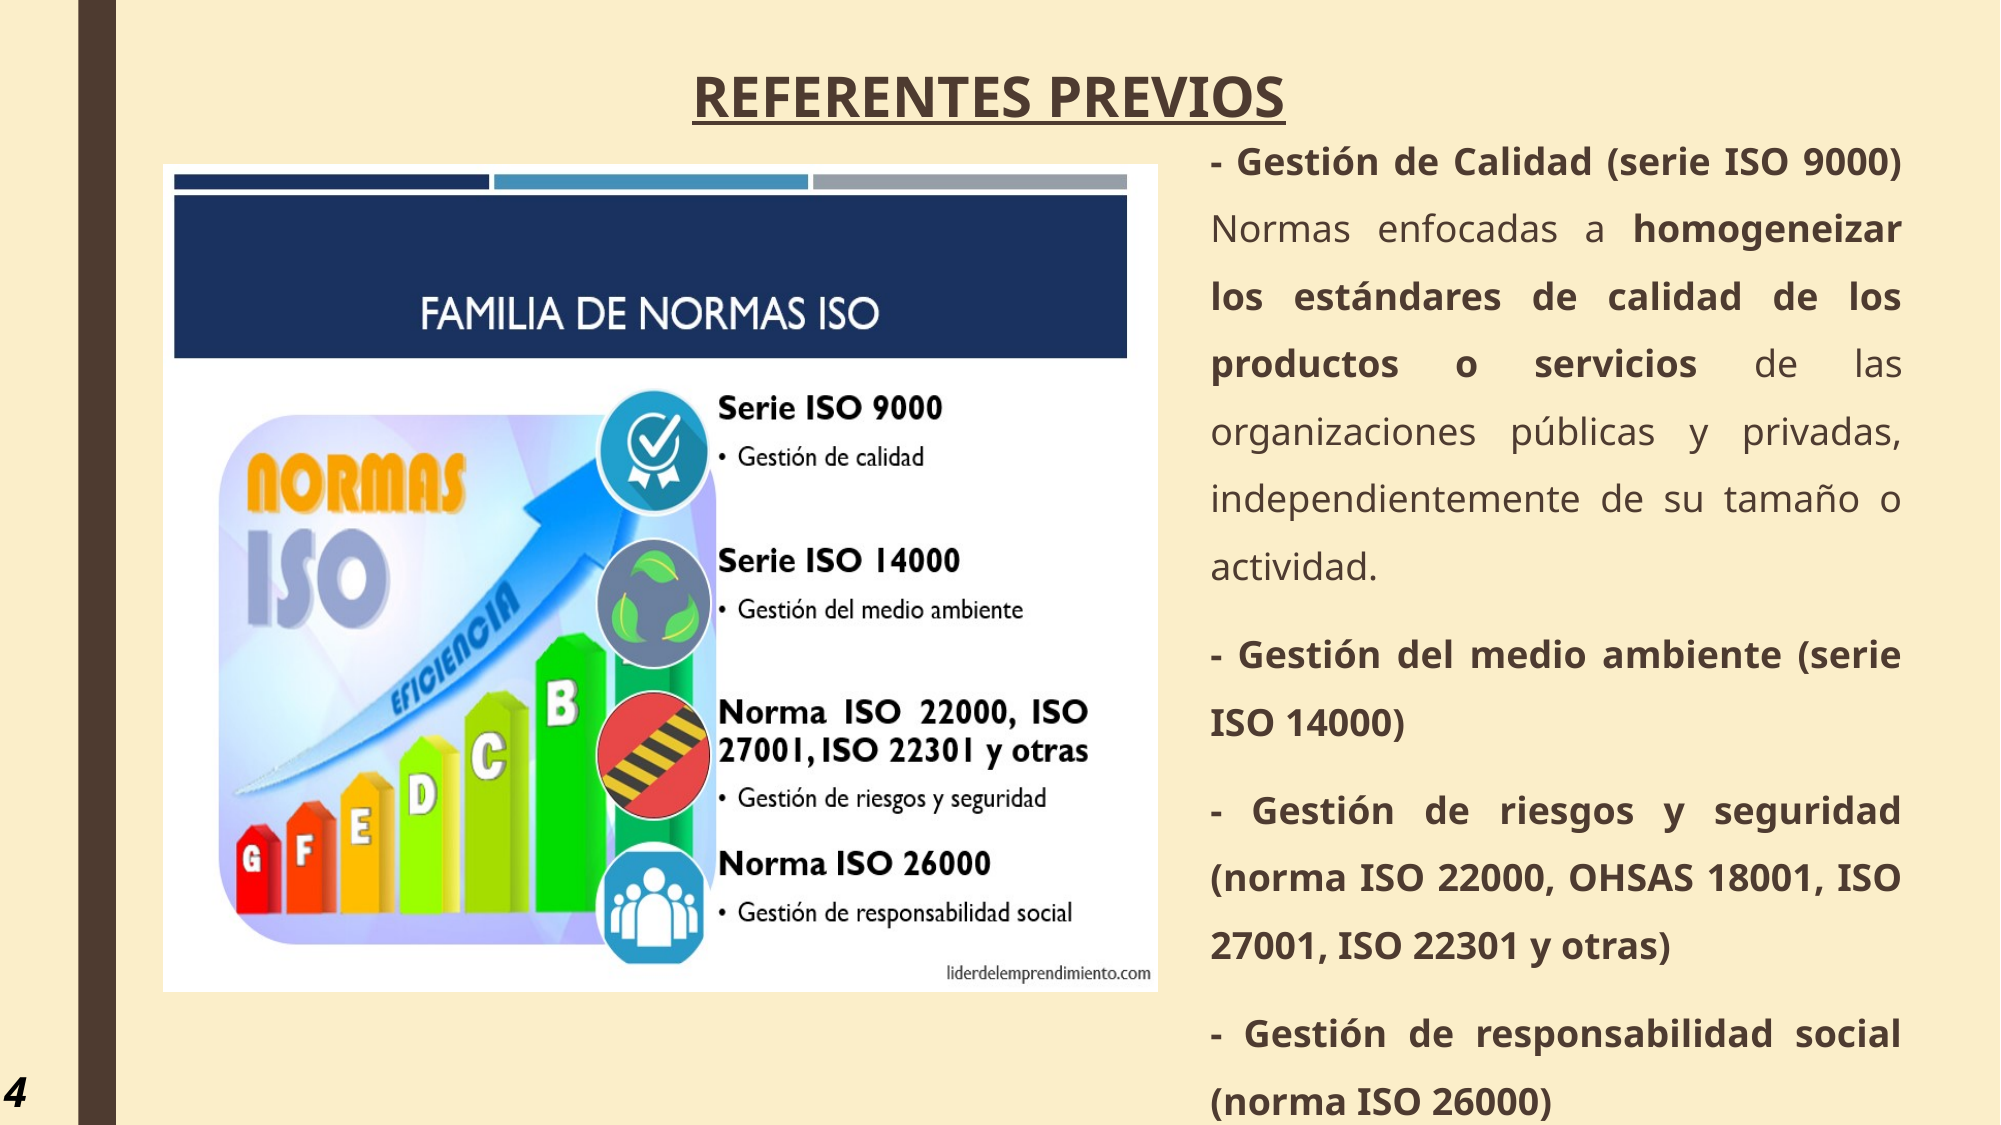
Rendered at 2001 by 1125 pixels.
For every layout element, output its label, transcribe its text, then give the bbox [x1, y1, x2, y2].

slide_number 4 [0, 1058, 58, 1125]
picture [163, 164, 1158, 992]
title REFERENTES PREVIOS [201, 61, 1777, 165]
list - Gestión de Calidad (serie ISO 9000) Normas enfocadas a homogeneizar los estándares de calidad de los productos o servicios de las organizaciones públicas y privadas, independientemente de su tamaño o actividad. - Gestión del medio ambiente (serie ISO 14000) - Gestión de riesgos y seguridad (norma ISO 22000, OHSAS 18001, ISO 27001, ISO 22301 y otras) - Gestión de responsabilidad social (norma ISO 26000) [1195, 107, 1918, 496]
